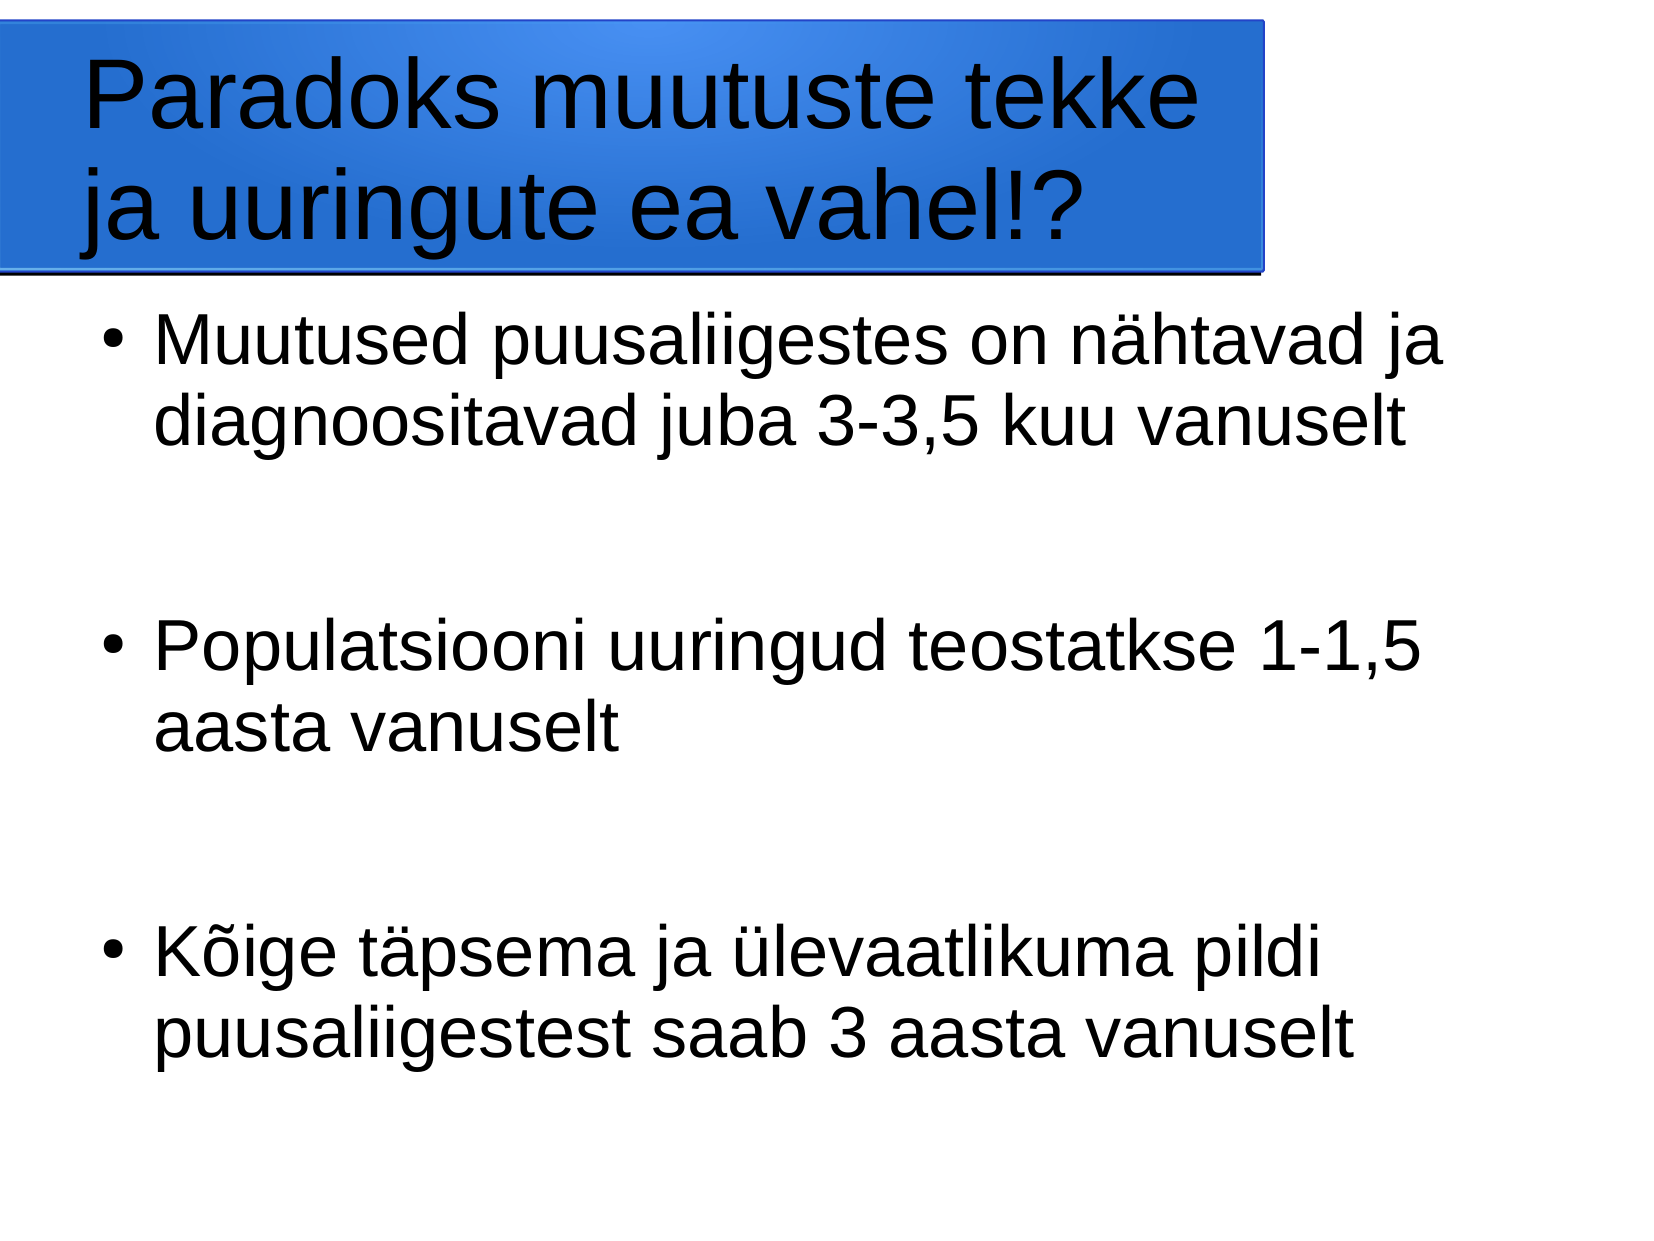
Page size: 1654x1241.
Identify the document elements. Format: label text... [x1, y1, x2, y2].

title Paradoks muutuste tekke ja uuringute ea vahel!? [82, 38, 1235, 261]
list Muutused puusaliigestes on nähtavad ja diagnoositavad juba 3-3,5 kuu vanuselt Populatsiooni uuringud teostatkse 1-1,5 aasta vanuselt Kõige täpsema ja ülevaatlikuma pildi puusaliigestest saab 3 aasta vanuselt [82, 299, 1571, 1073]
